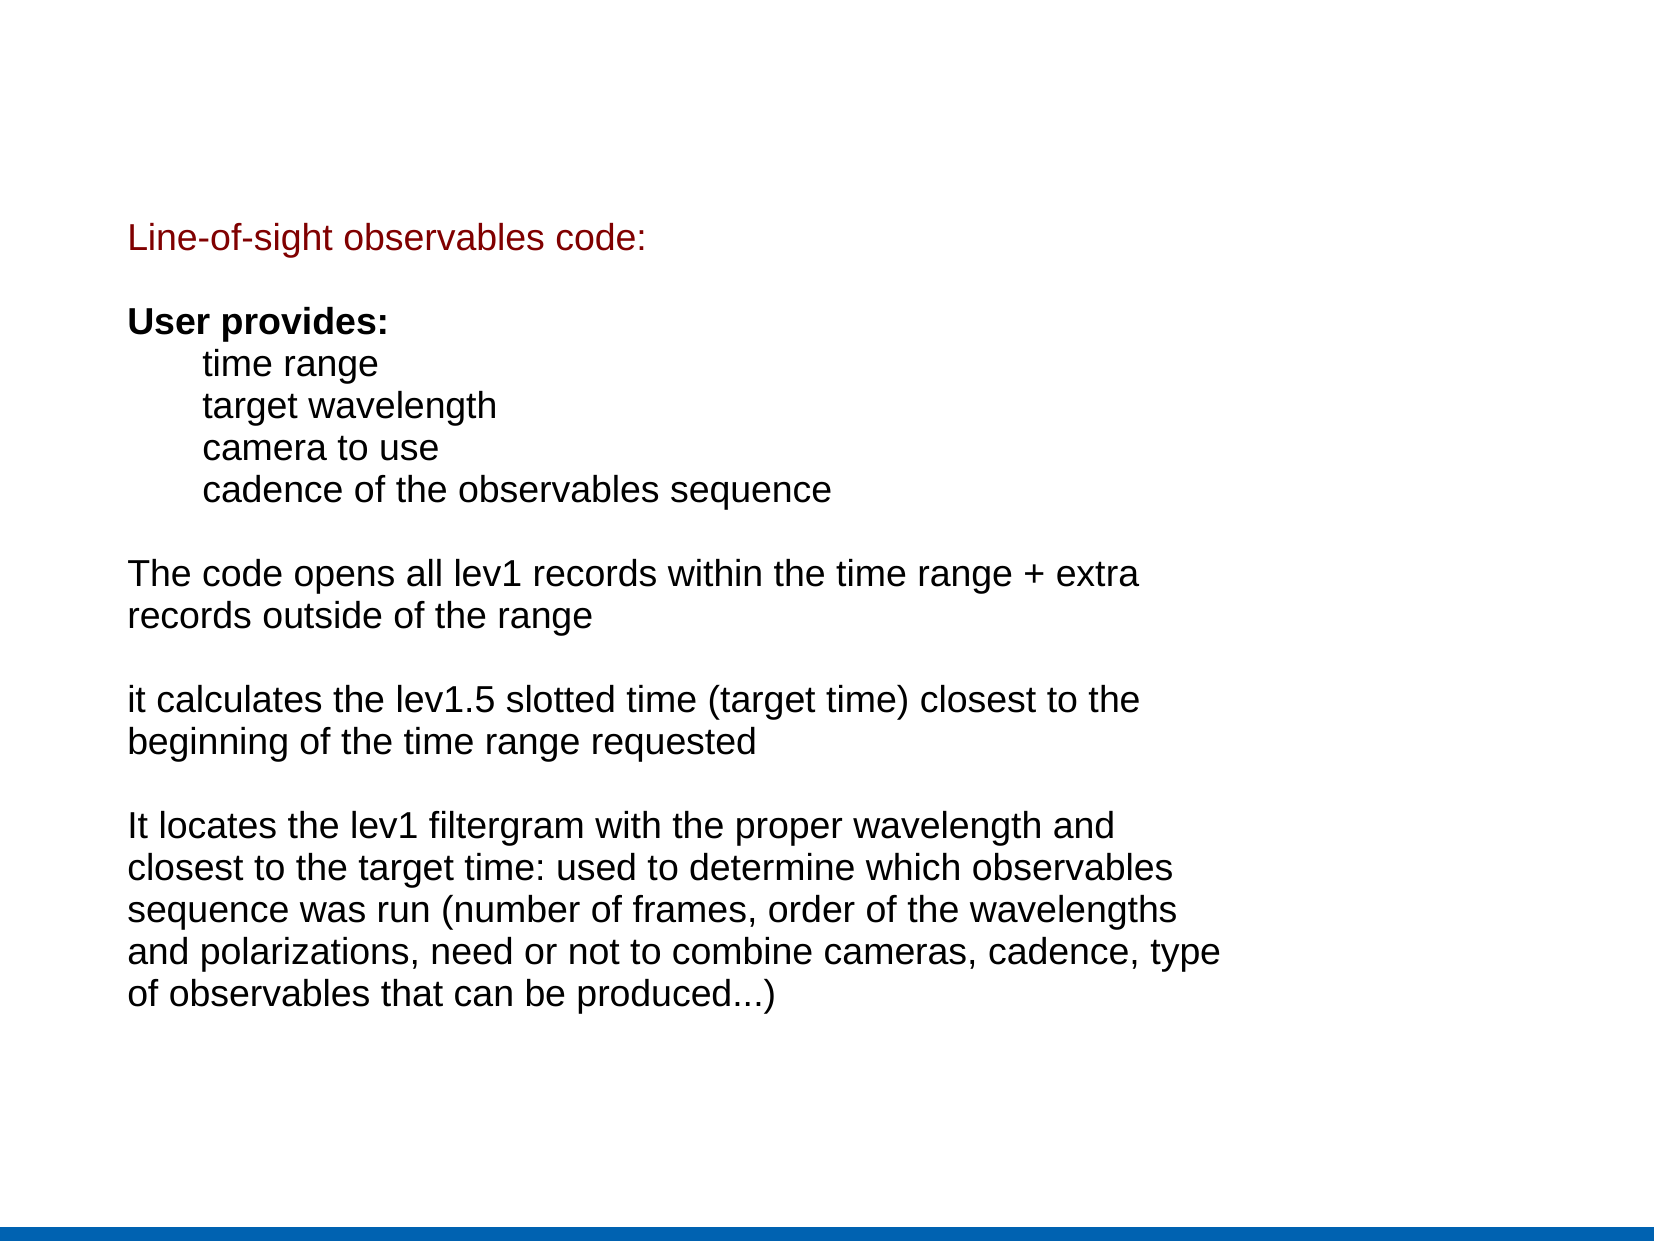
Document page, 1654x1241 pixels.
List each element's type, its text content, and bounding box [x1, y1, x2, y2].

text_box Line-of-sight observables code: User provides: time range target wavelength camera to use cadence of the observables sequence The code opens all lev1 records within the time range + extra records outside of the range it calculates the lev1.5 slotted time (target time) closest to the beginning of the time range requested It locates the lev1 filtergram with the proper wavelength and closest to the target time: used to determine which observables sequence was run (number of frames, order of the wavelengths and polarizations, need or not to combine cameras, cadence, type of observables that can be produced...) [112, 209, 1238, 1064]
